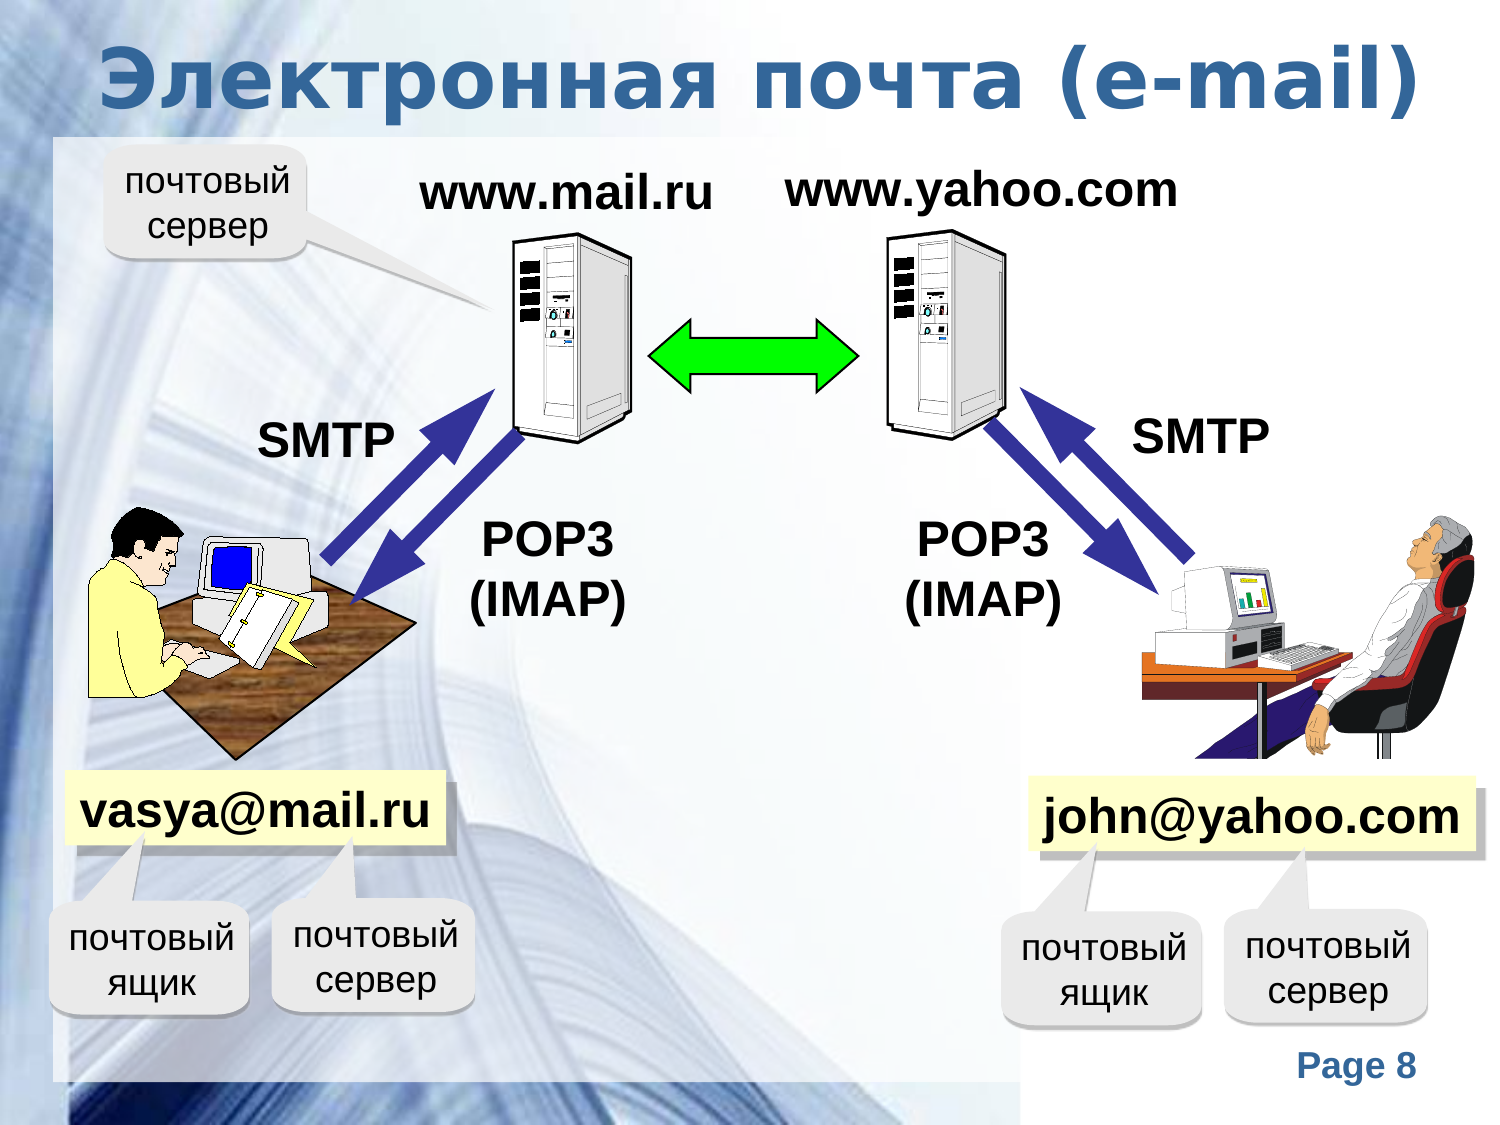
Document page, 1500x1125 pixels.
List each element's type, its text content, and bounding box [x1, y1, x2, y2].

text_box Электронная почта (e-mail) [82, 17, 1439, 133]
text_box SMTP [242, 399, 411, 475]
text_box [648, 319, 859, 393]
text_box www.mail.ru [404, 152, 730, 228]
text_box POP3 (IMAP) [889, 498, 1078, 635]
text_box почтовый сервер [1223, 846, 1428, 1023]
text_box POP3 (IMAP) [453, 498, 643, 635]
text_box SMTP [1116, 395, 1286, 472]
text_box почтовый сервер [271, 835, 475, 1012]
text_box www.yahoo.com [769, 148, 1195, 225]
text_box [88, 507, 416, 760]
picture [0, 0, 1500, 1125]
text_box почтовый сервер [103, 144, 495, 311]
text_box почтовый ящик [48, 831, 250, 1015]
text_box vasya@mail.ru [64, 770, 447, 846]
text_box john@yahoo.com [1028, 775, 1477, 852]
text_box почтовый ящик [1001, 841, 1202, 1026]
